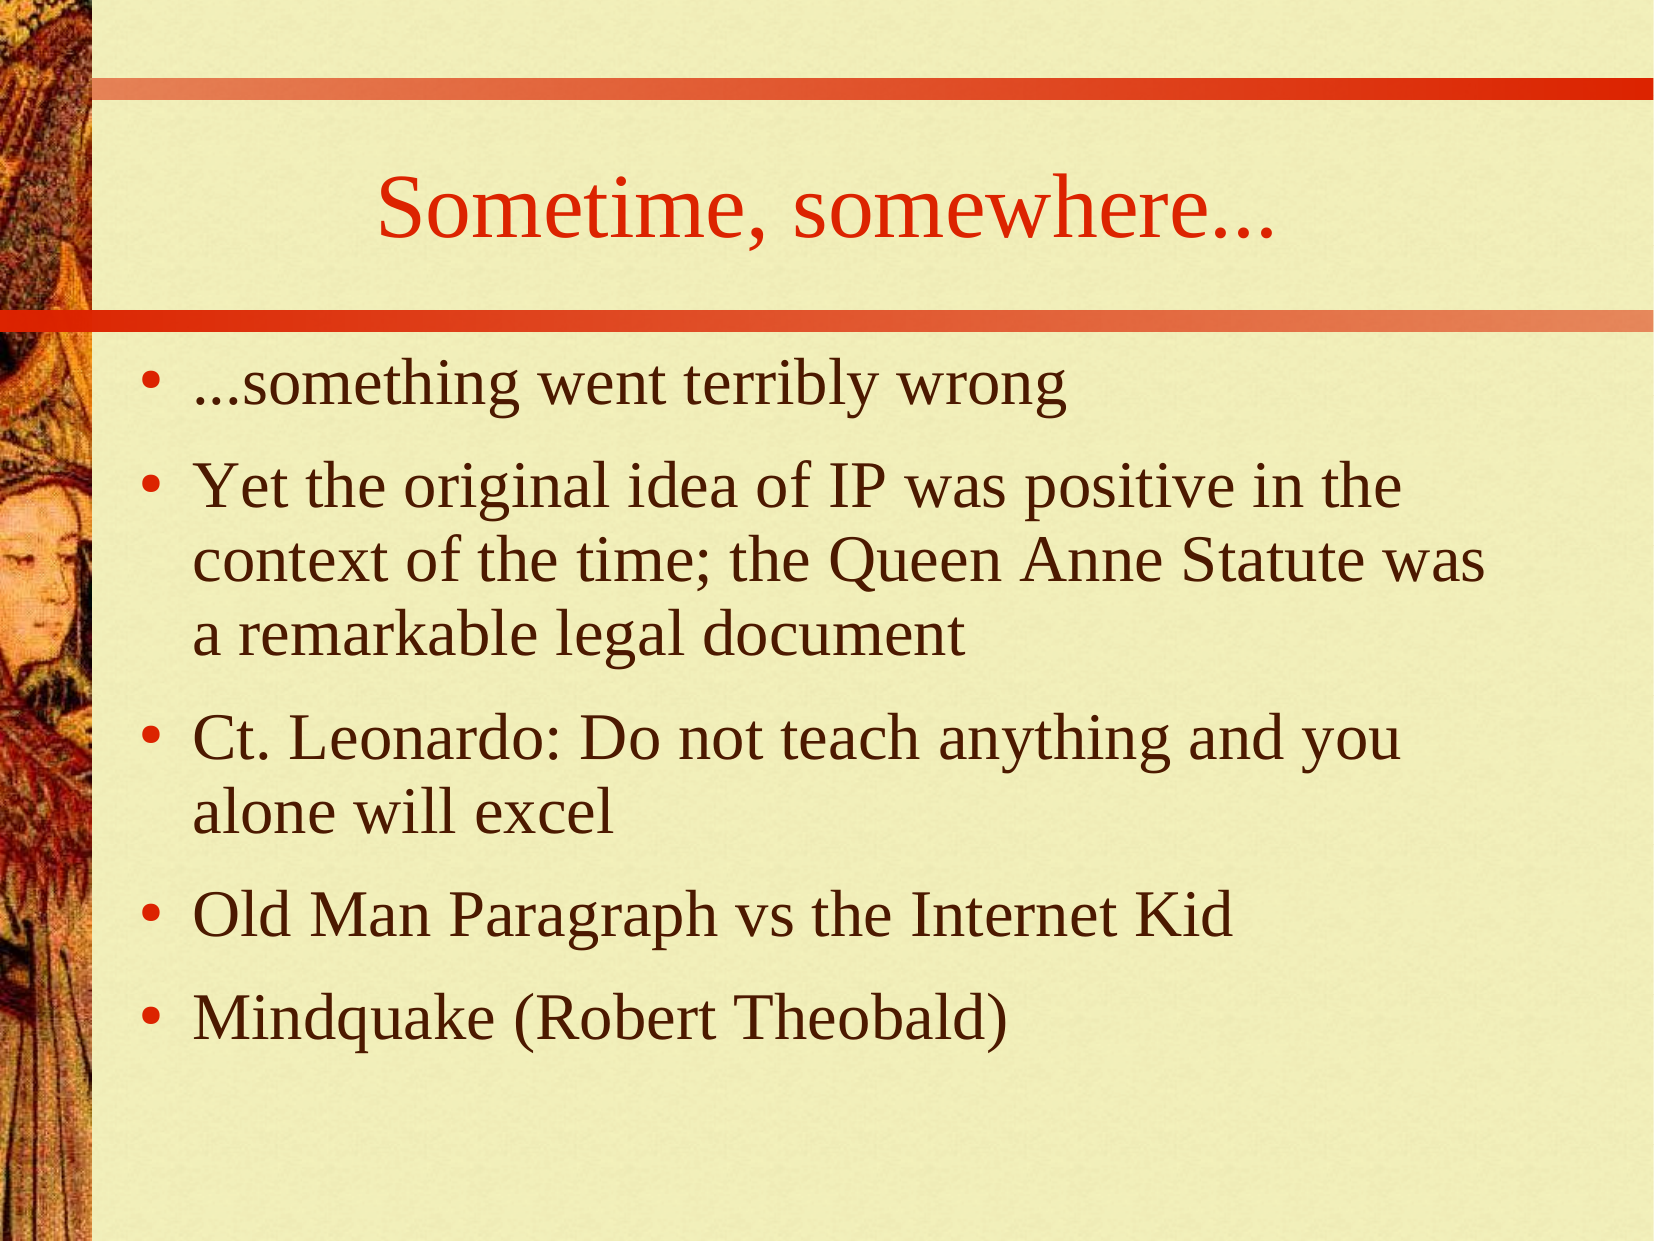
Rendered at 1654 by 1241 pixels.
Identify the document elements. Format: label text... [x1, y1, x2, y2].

picture [0, 332, 1654, 1241]
picture [0, 0, 1654, 310]
title Sometime, somewhere... [121, 102, 1534, 311]
list ...something went terribly wrong Yet the original idea of IP was positive in the context of the time; the Queen Anne Statute was a remarkable legal document Ct. Leonardo: Do not teach anything and you alone will excel Old Man Paragraph vs the Internet Kid Mindquake (Robert Theobald) [121, 344, 1534, 1127]
